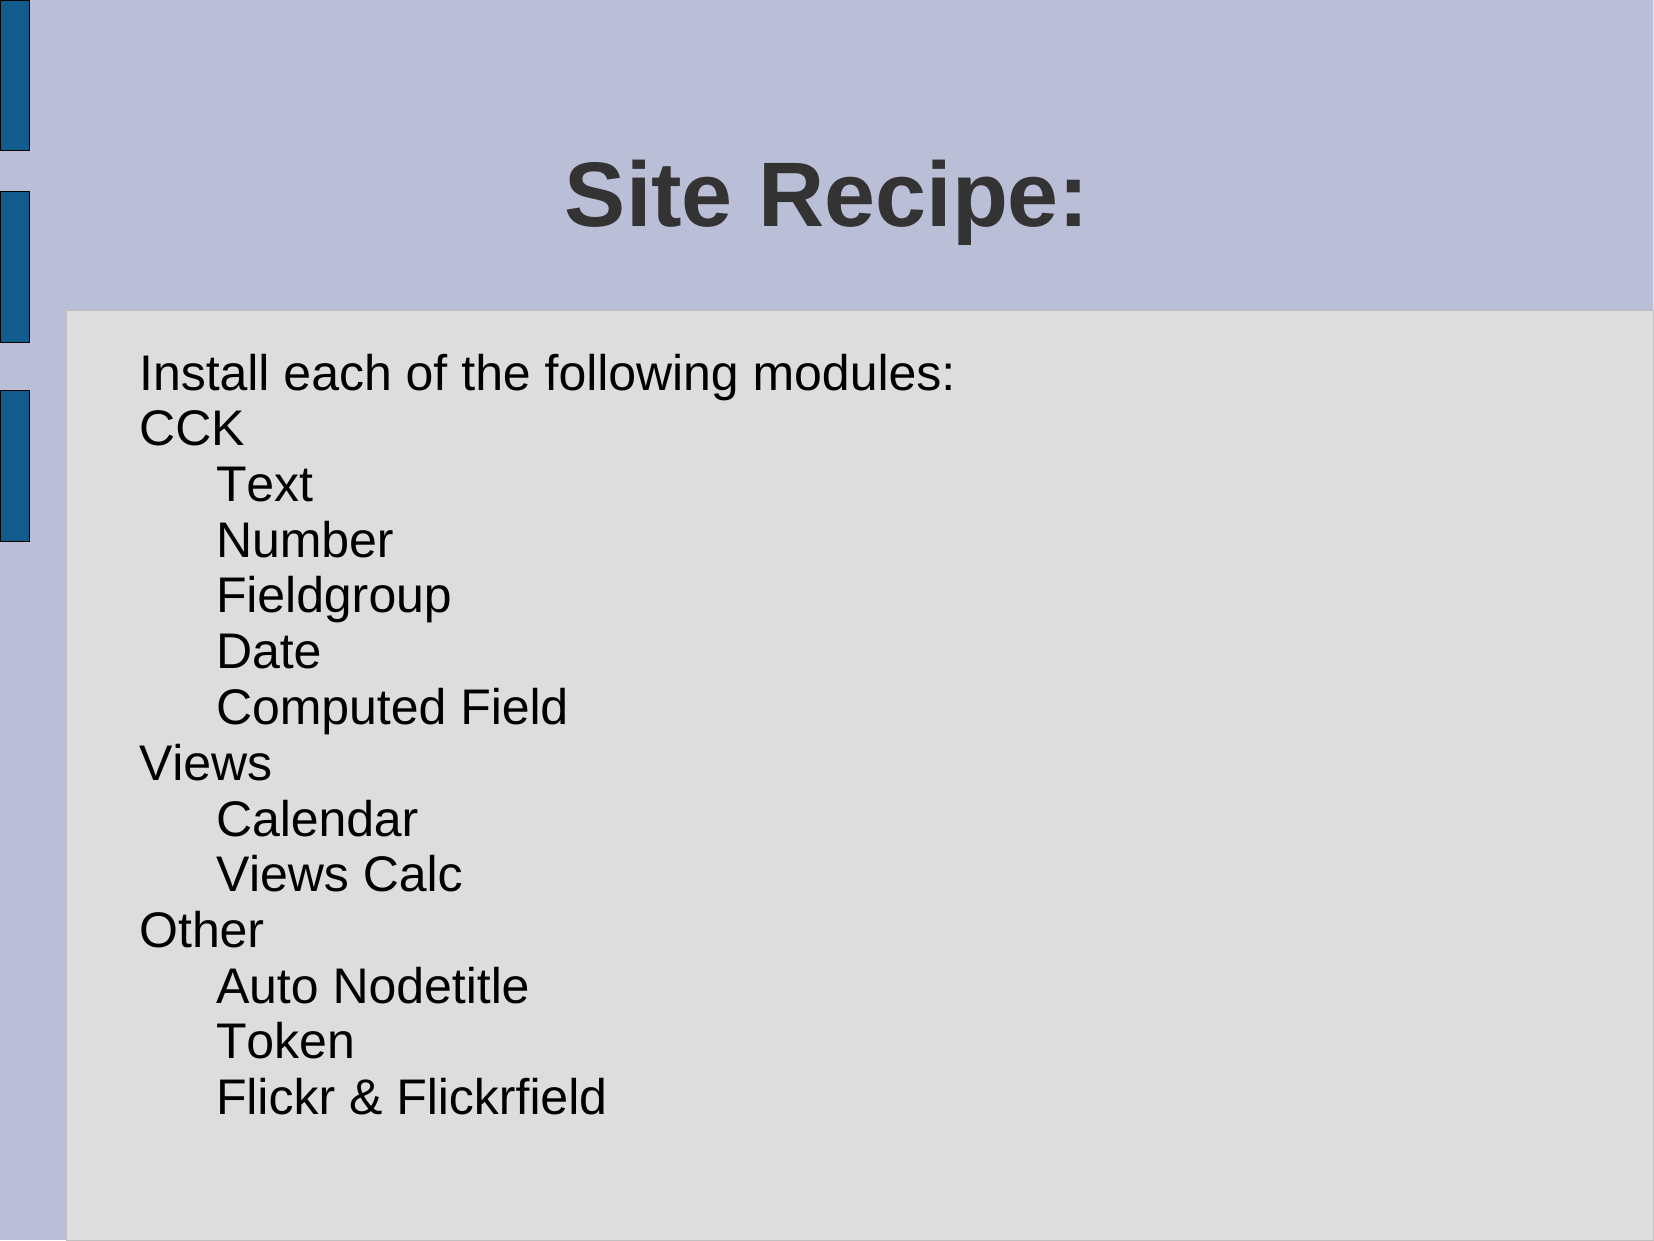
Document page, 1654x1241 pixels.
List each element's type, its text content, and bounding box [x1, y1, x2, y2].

list Install each of the following modules: CCK Text Number Fieldgroup Date Computed Field Views Calendar Views Calc Other Auto Nodetitle Token Flickr & Flickrfield [121, 344, 1534, 1126]
title Site Recipe: [121, 91, 1534, 299]
